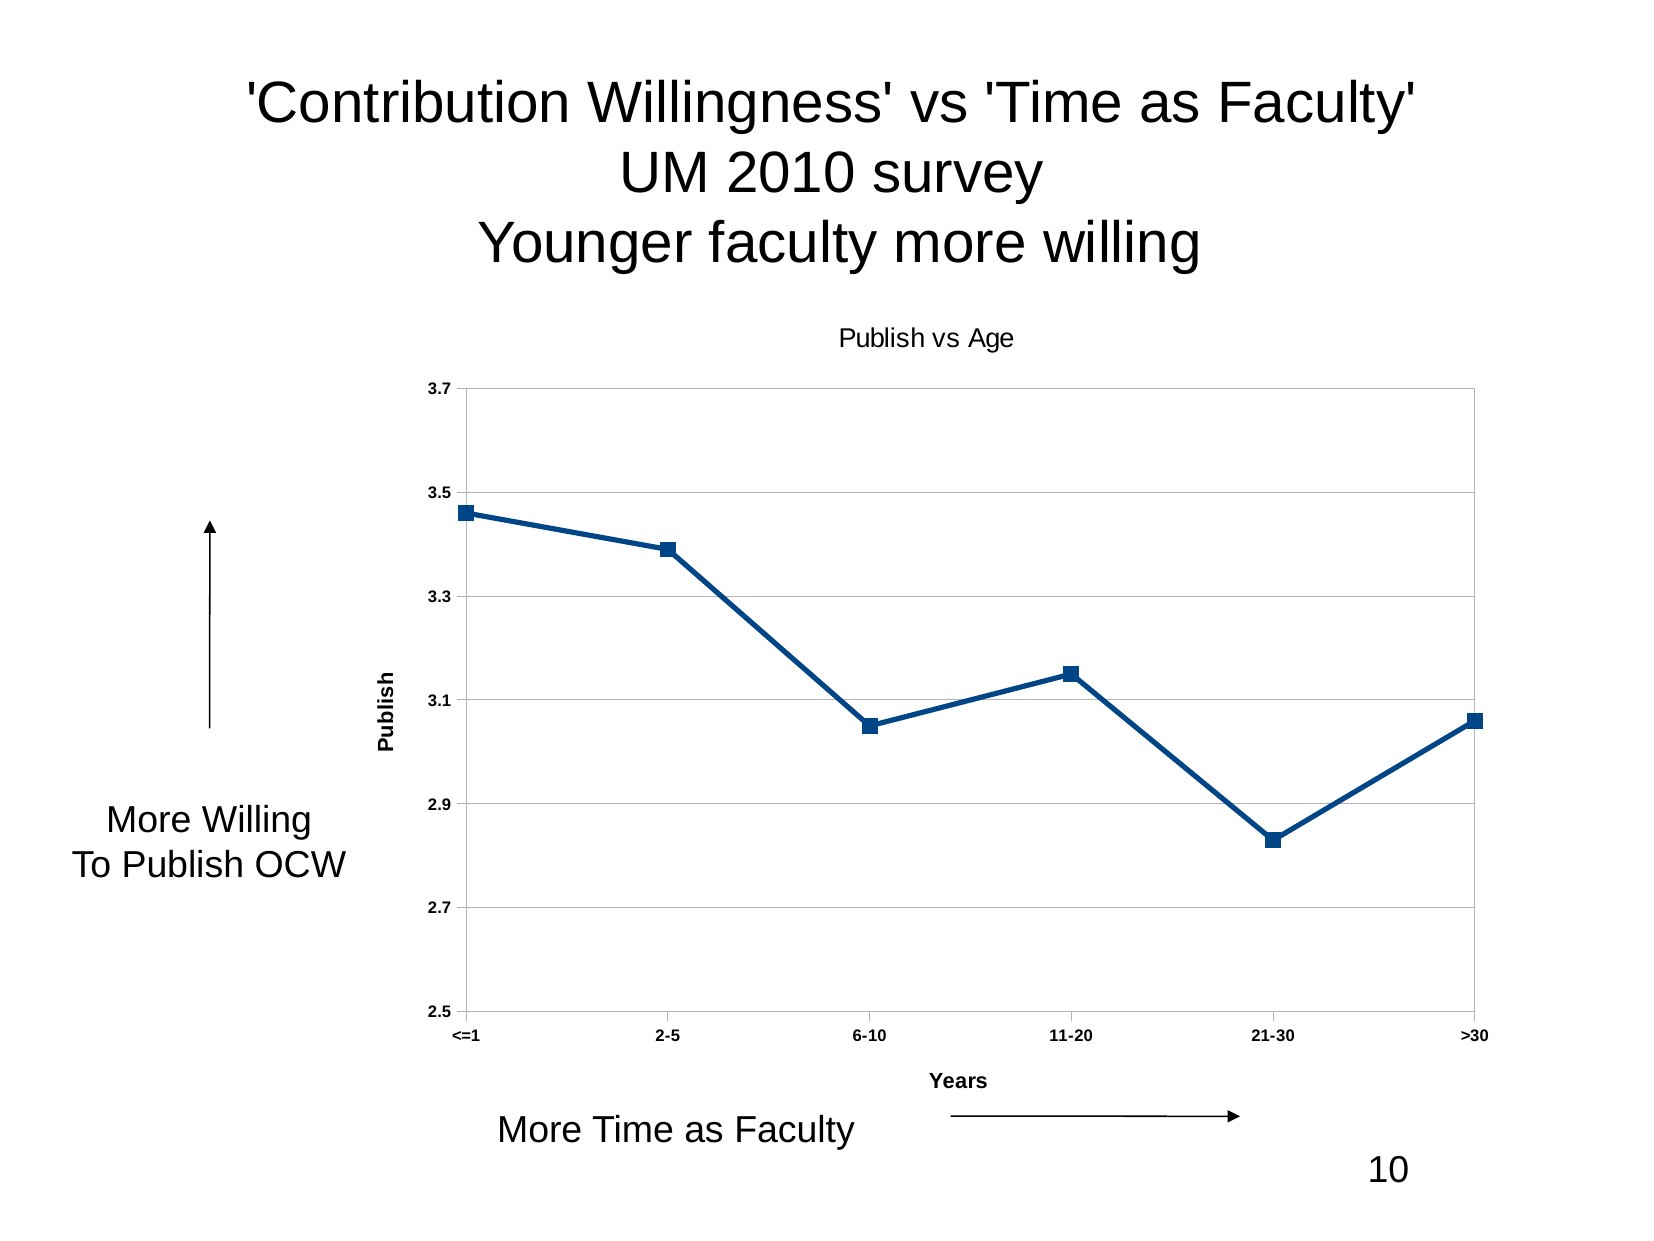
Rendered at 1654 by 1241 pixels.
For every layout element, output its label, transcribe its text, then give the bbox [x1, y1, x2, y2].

text_box 'Contribution Willingness' vs 'Time as Faculty' UM 2010 survey Younger faculty more willing [129, 72, 1535, 263]
chart [339, 291, 1513, 1125]
text_box <number> [1184, 1129, 1530, 1213]
text_box More Willing To Publish OCW [41, 785, 377, 895]
text_box More Time as Faculty [482, 1094, 910, 1158]
